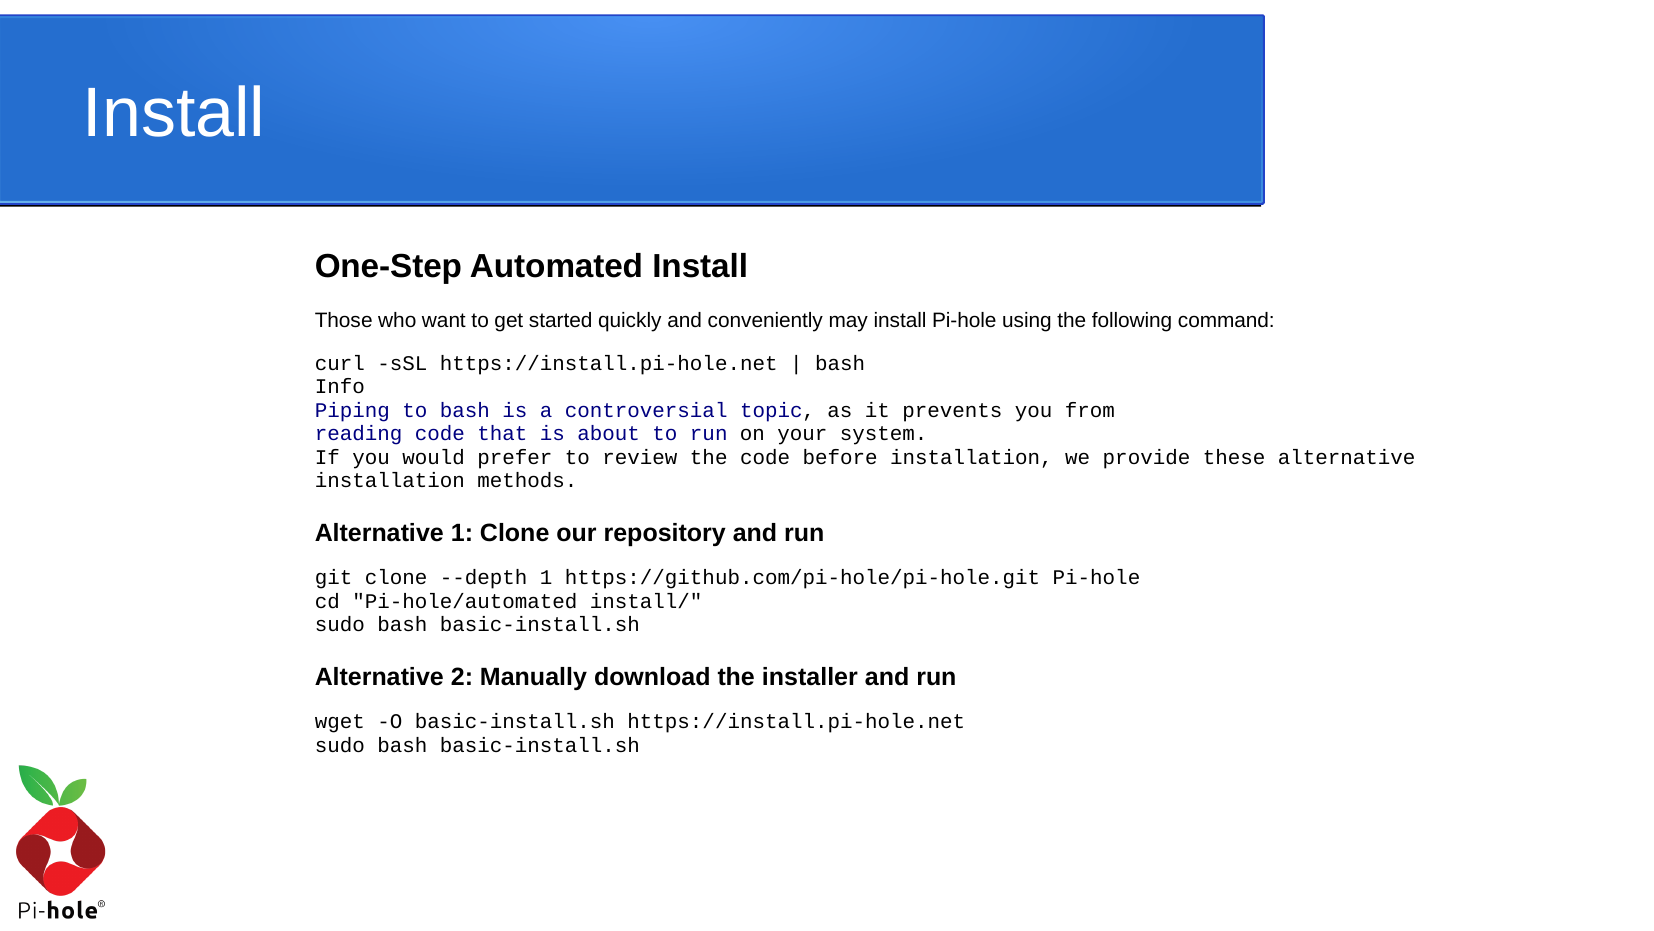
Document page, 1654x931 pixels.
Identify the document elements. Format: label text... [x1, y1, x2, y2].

picture [15, 765, 106, 919]
title Install [82, 35, 1235, 189]
text_box One-Step Automated Install Those who want to get started quickly and conveniently may install Pi-hole using the following command: curl -sSL https://install.pi-hole.net | bash Info Piping to bash is a controversial topic, as it prevents you from reading code that is about to run on your system. If you would prefer to review the code before installation, we provide these alternative installation methods. Alternative 1: Clone our repository and run git clone --depth 1 https://github.com/pi-hole/pi-hole.git Pi-hole cd "Pi-hole/automated install/" sudo bash basic-install.sh Alternative 2: Manually download the installer and run wget -O basic-install.sh https://install.pi-hole.net sudo bash basic-install.sh [300, 240, 1546, 814]
